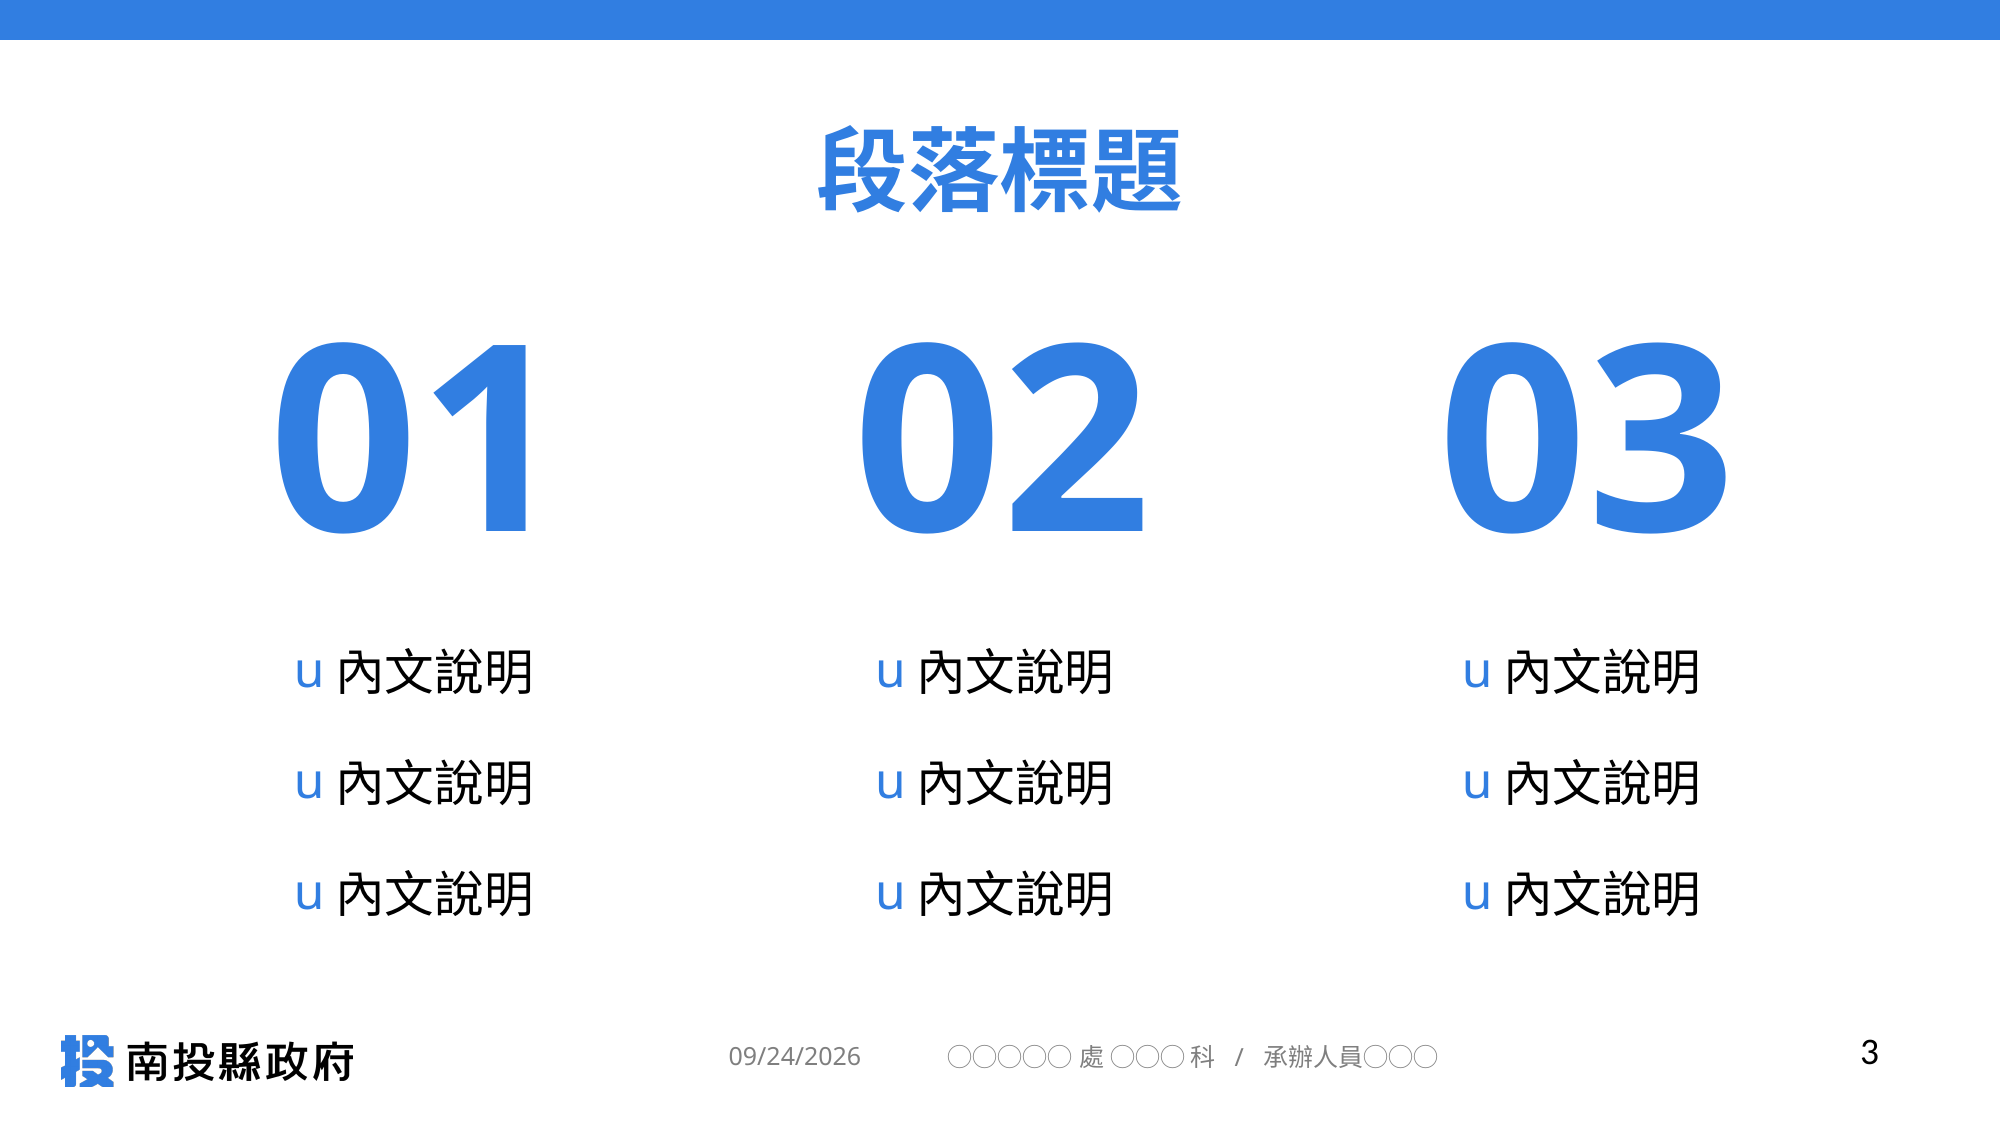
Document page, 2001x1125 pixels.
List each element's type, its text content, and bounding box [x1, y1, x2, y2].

title 段落標題 [137, 59, 1863, 278]
text_box 02 [753, 244, 1253, 591]
picture [61, 1035, 353, 1087]
text_box 03 [1337, 244, 1837, 603]
text_box ◯◯◯◯◯處 ◯◯◯ 科 / 承辦人員◯◯◯ [932, 1025, 1608, 1086]
list 內文說明 內文說明 內文說明 [168, 603, 669, 937]
text_box 內文說明 內文說明 內文說明 [749, 603, 1250, 937]
text_box <編號> [1845, 1025, 1945, 1086]
text_box 內文說明 內文說明 內文說明 [1336, 603, 1837, 937]
text_box 07/29/2024 [713, 1025, 884, 1086]
text_box 01 [168, 244, 669, 591]
